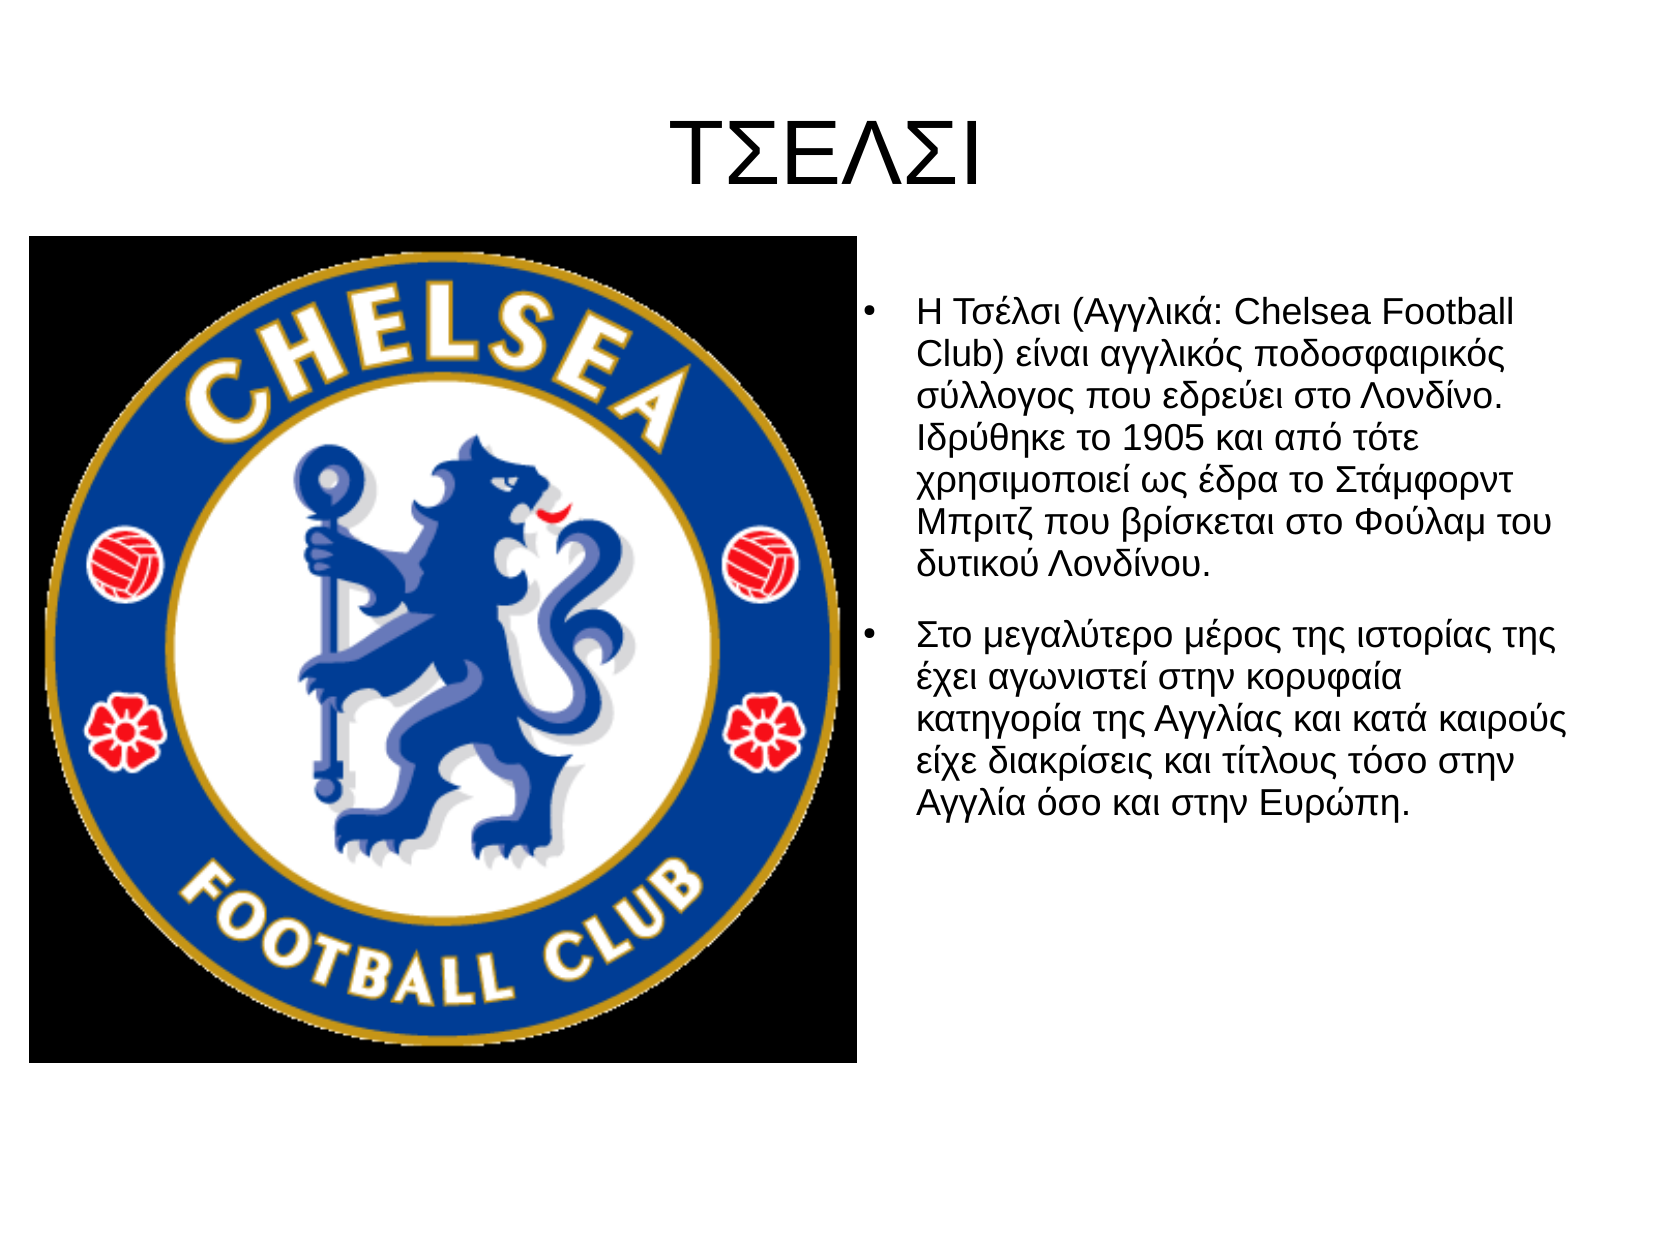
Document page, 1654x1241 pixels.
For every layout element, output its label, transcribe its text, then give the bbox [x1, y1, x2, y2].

picture [29, 236, 857, 1063]
title ΤΣΕΛΣΙ [82, 56, 1571, 250]
list Η Τσέλσι (Αγγλικά: Chelsea Football Club) είναι αγγλικός ποδοσφαιρικός σύλλογος που εδρεύει στο Λονδίνο. Ιδρύθηκε το 1905 και από τότε χρησιμοποιεί ως έδρα το Στάμφορντ Μπριτζ που βρίσκεται στο Φούλαμ του δυτικού Λονδίνου. Στο μεγαλύτερο μέρος της ιστορίας της έχει αγωνιστεί στην κορυφαία κατηγορία της Αγγλίας και κατά καιρούς είχε διακρίσεις και τίτλους τόσο στην Αγγλία όσο και στην Ευρώπη. [845, 290, 1572, 1094]
